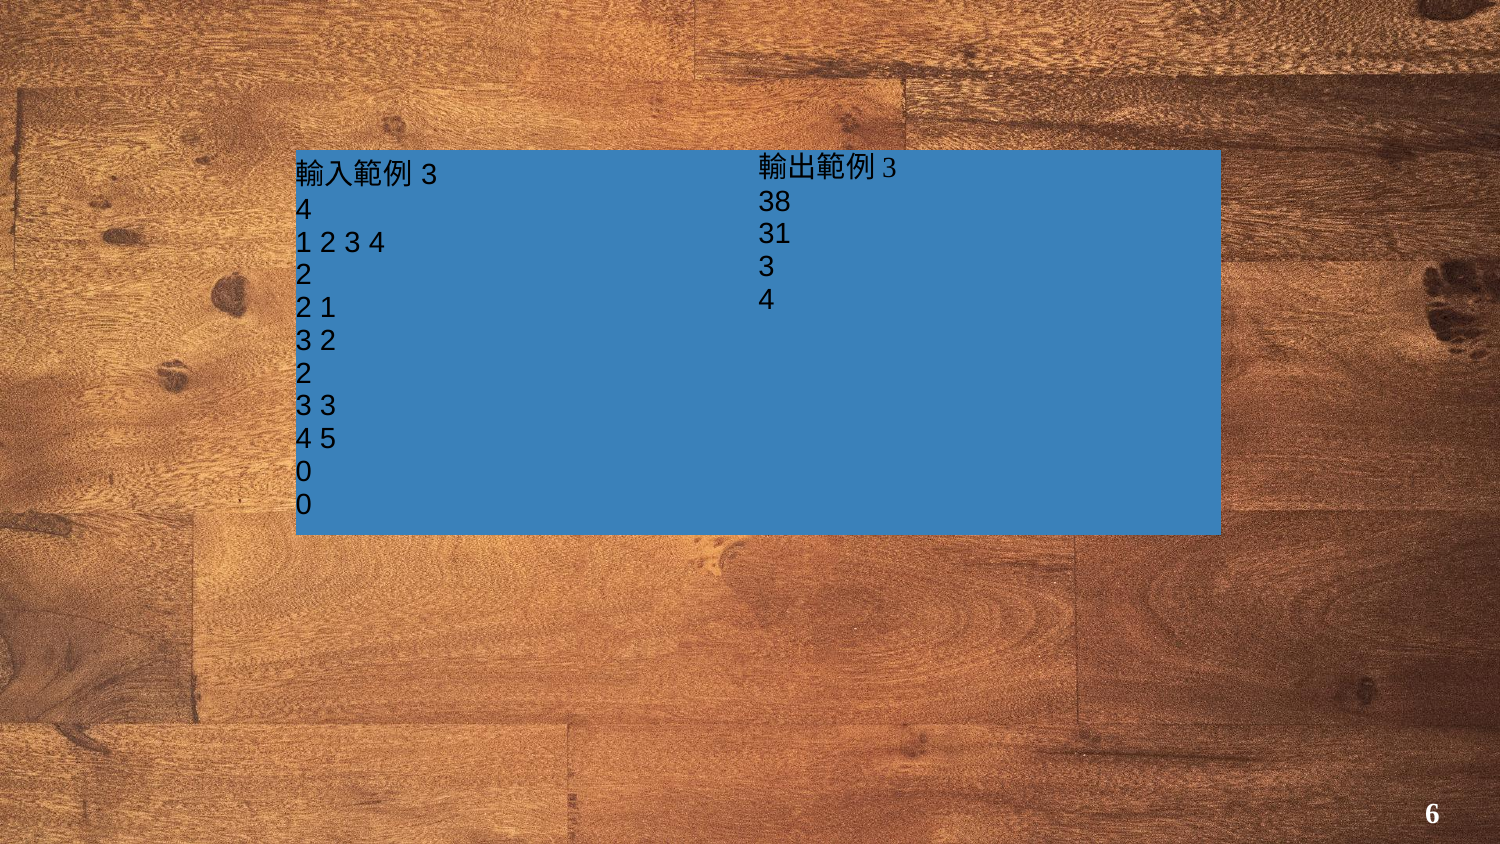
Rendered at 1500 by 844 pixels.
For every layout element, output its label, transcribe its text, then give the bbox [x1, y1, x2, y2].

slide_number 6 [1410, 779, 1500, 844]
table_header 輸入範例3 4 1 2 3 4 2 2 1 3 2 2 3 3 4 5 0 0 [296, 150, 758, 535]
table_header 輸出範例3 38 31 3 4 [758, 150, 1221, 535]
